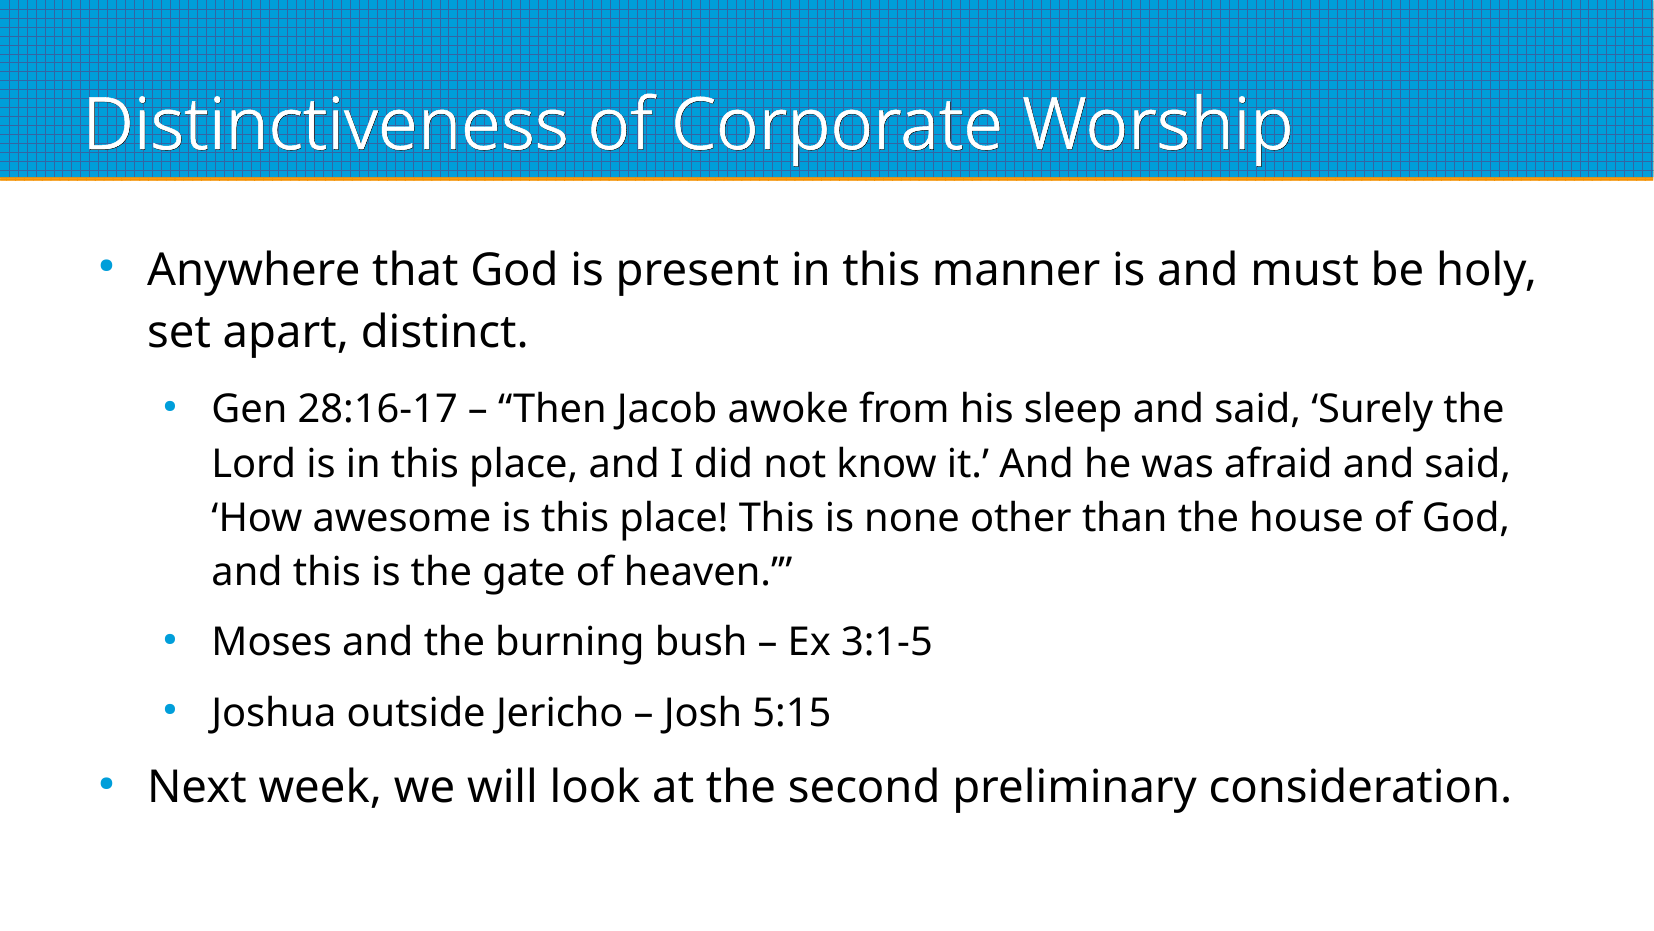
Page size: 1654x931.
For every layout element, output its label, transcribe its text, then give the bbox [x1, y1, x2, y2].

title Distinctiveness of Corporate Worship [82, 14, 1571, 171]
list Anywhere that God is present in this manner is and must be holy, set apart, distinct. Gen 28:16-17 – “Then Jacob awoke from his sleep and said, ‘Surely the Lord is in this place, and I did not know it.’ And he was afraid and said, ‘How awesome is this place! This is none other than the house of God, and this is the gate of heaven.’” Moses and the burning bush – Ex 3:1-5 Joshua outside Jericho – Josh 5:15 Next week, we will look at the second preliminary consideration. [82, 236, 1563, 863]
